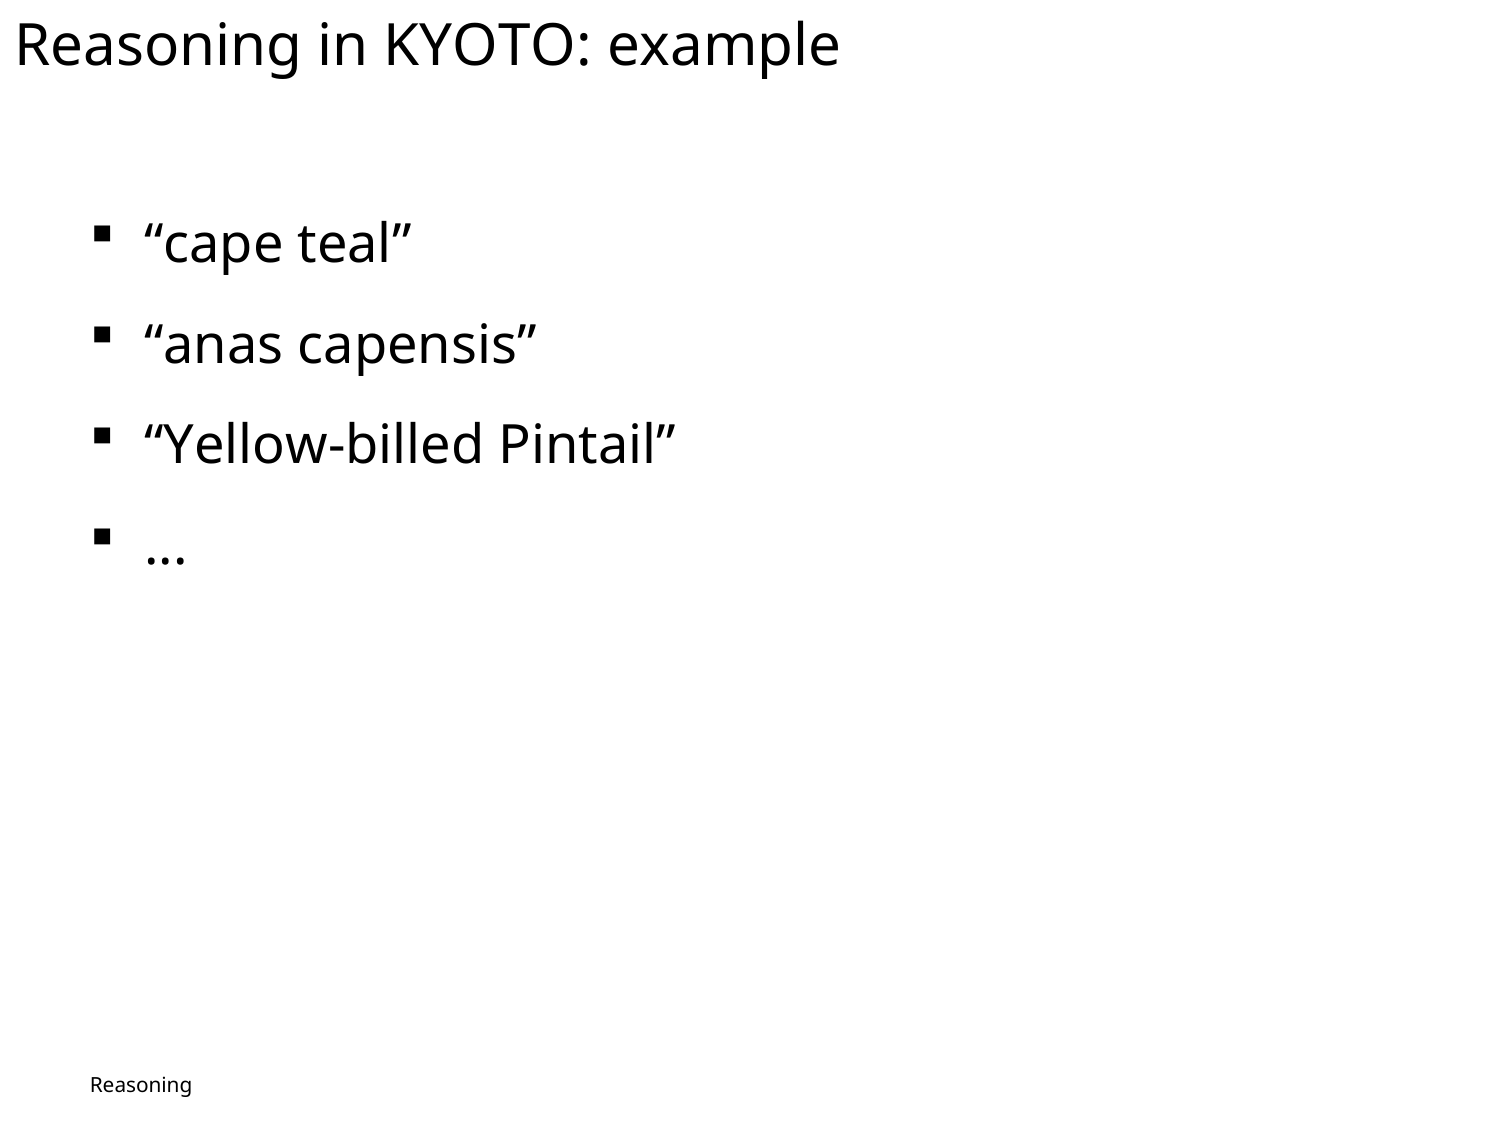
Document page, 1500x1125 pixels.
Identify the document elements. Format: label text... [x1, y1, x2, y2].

title Reasoning in KYOTO: example [0, 0, 1500, 91]
list “cape teal” “anas capensis” “Yellow-billed Pintail” ... [75, 112, 1438, 1035]
